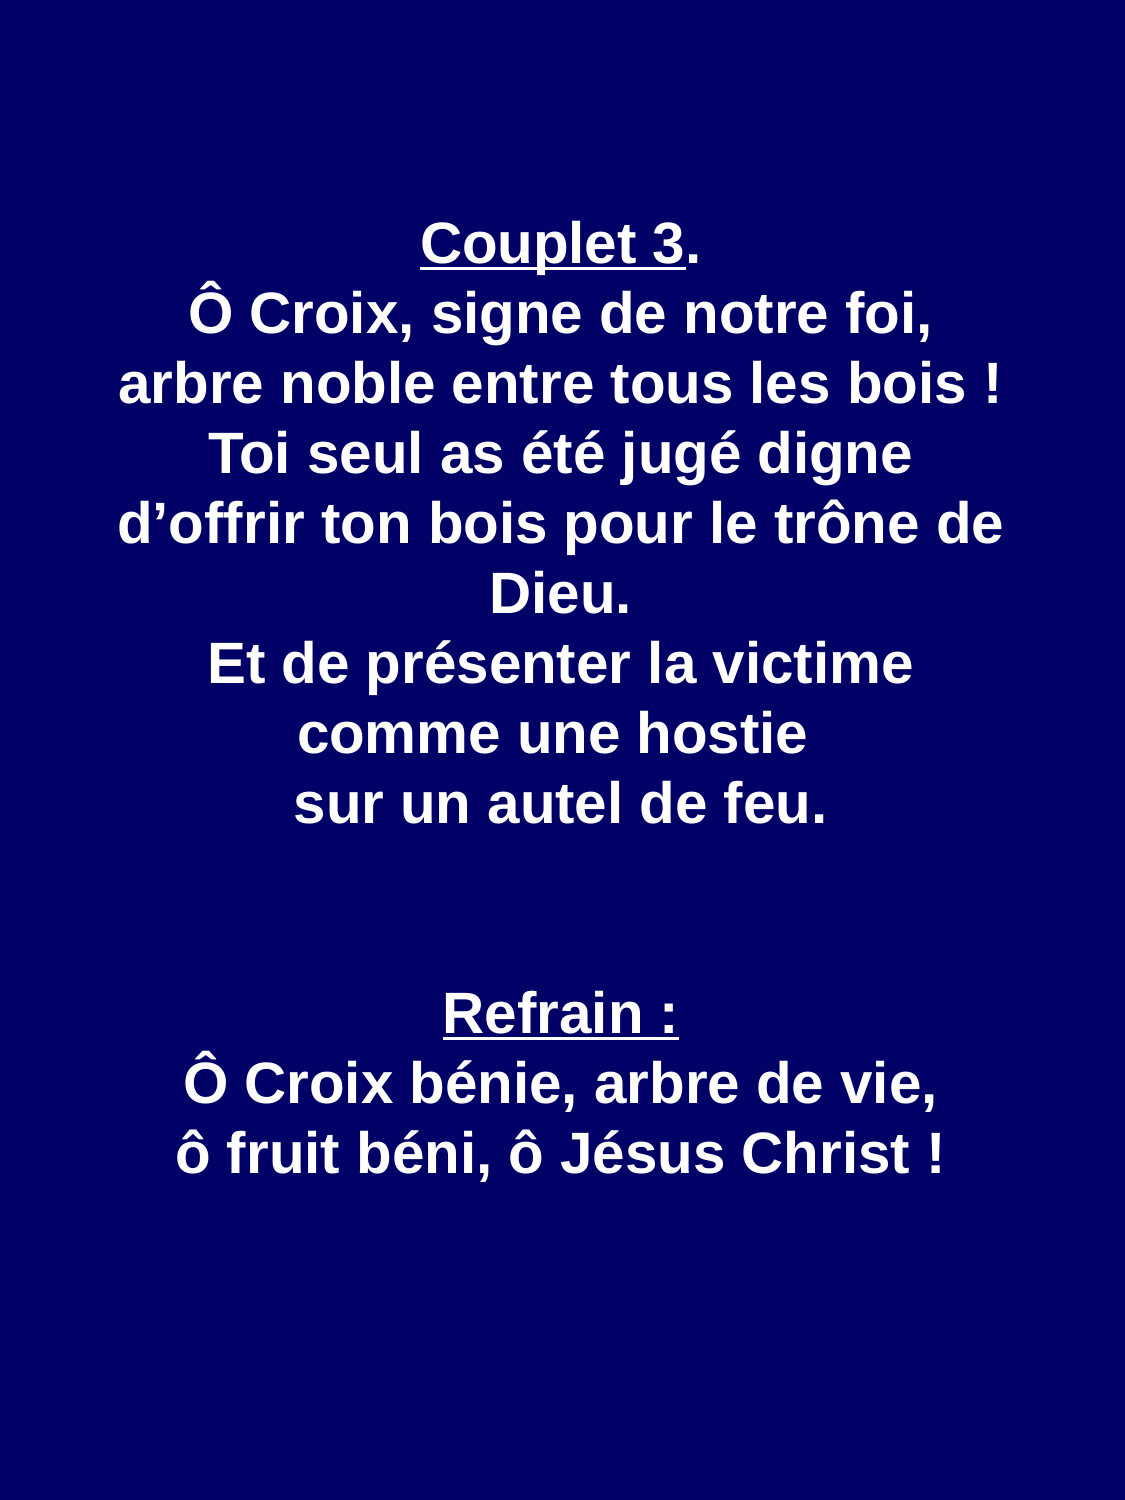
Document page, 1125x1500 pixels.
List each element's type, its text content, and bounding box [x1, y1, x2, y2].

text_box Couplet 3. Ô Croix, signe de notre foi, arbre noble entre tous les bois ! Toi seul as été jugé digne d’offrir ton bois pour le trône de Dieu. Et de présenter la victime comme une hostie sur un autel de feu. Refrain : Ô Croix bénie, arbre de vie, ô fruit béni, ô Jésus Christ ! [23, 58, 1099, 1193]
